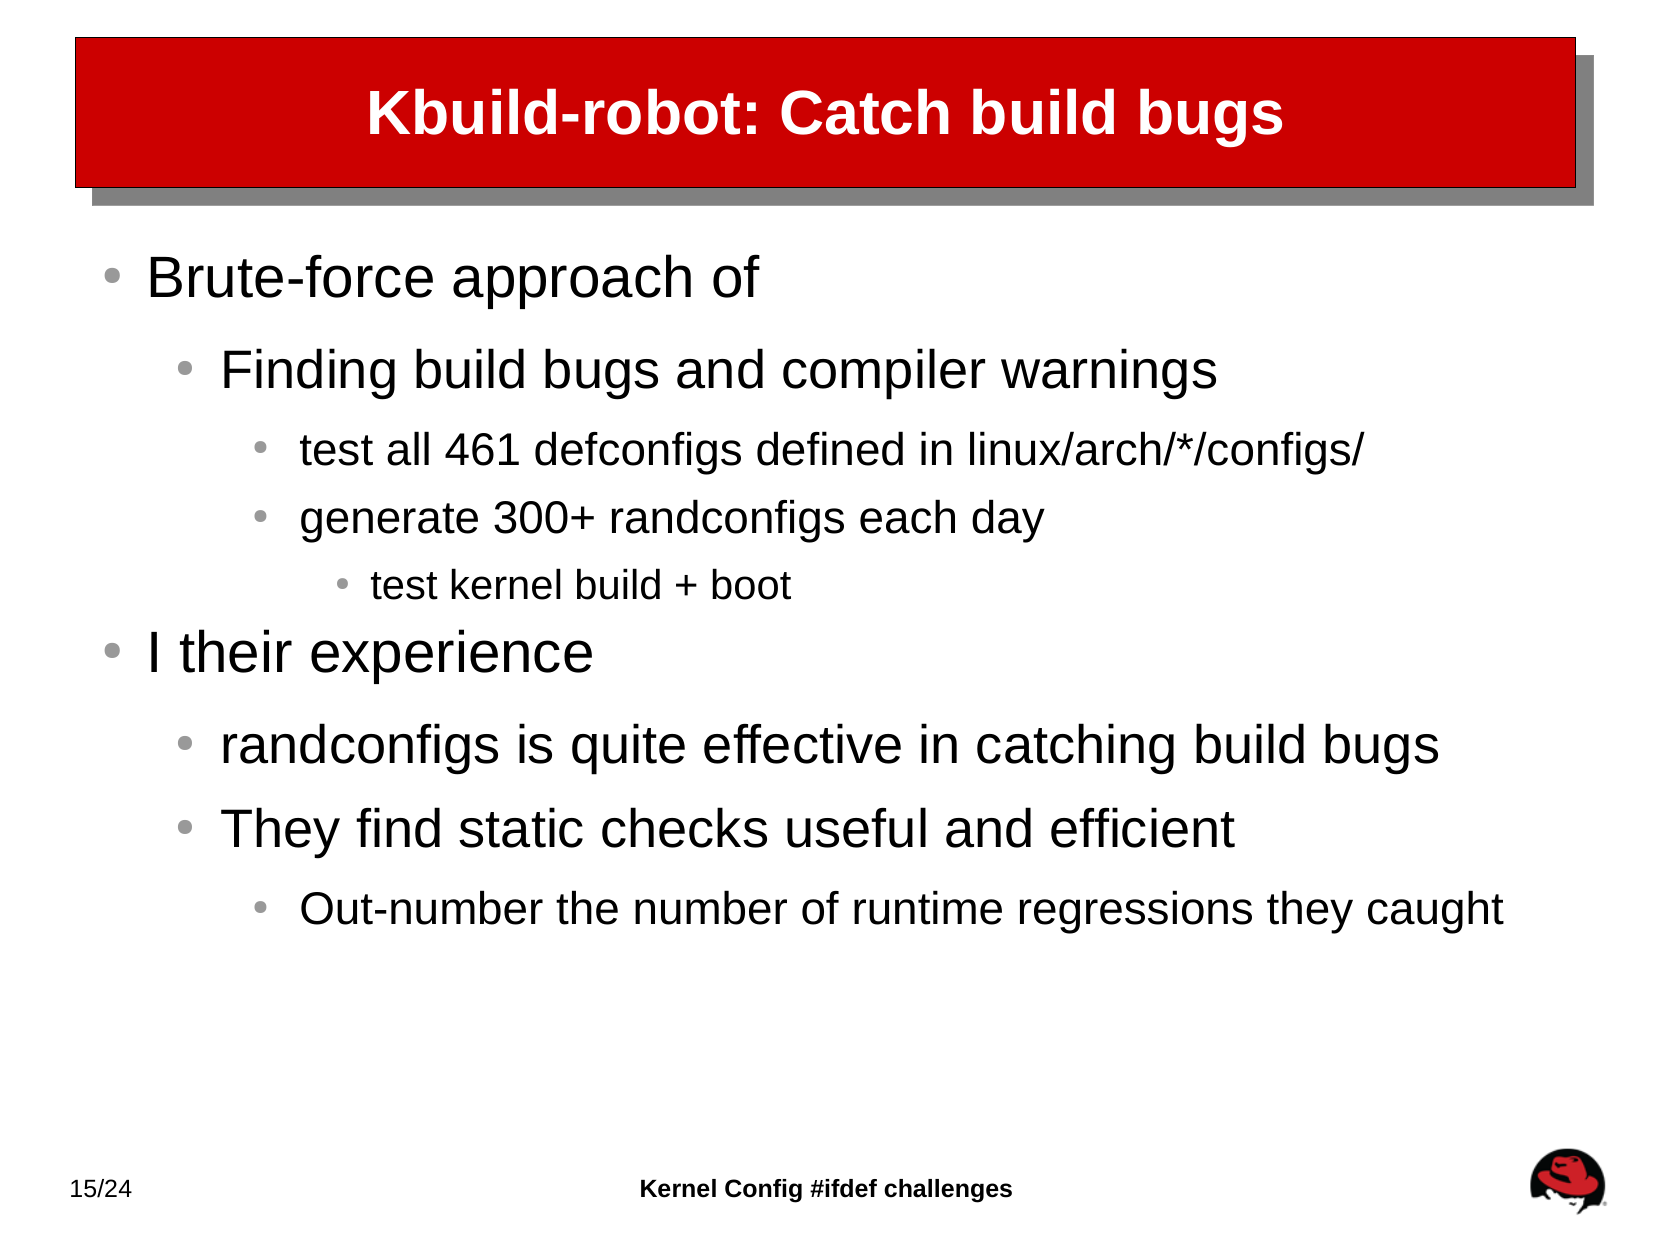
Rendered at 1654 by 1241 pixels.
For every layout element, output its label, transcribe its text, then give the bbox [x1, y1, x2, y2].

title Kbuild-robot: Catch build bugs [82, 37, 1571, 188]
picture [1529, 1146, 1613, 1224]
list Brute-force approach of Finding build bugs and compiler warnings test all 461 defconfigs defined in linux/arch/*/configs/ generate 300+ randconfigs each day test kernel build + boot I their experience randconfigs is quite effective in catching build bugs They find static checks useful and efficient Out-number the number of runtime regressions they caught [86, 244, 1576, 1039]
